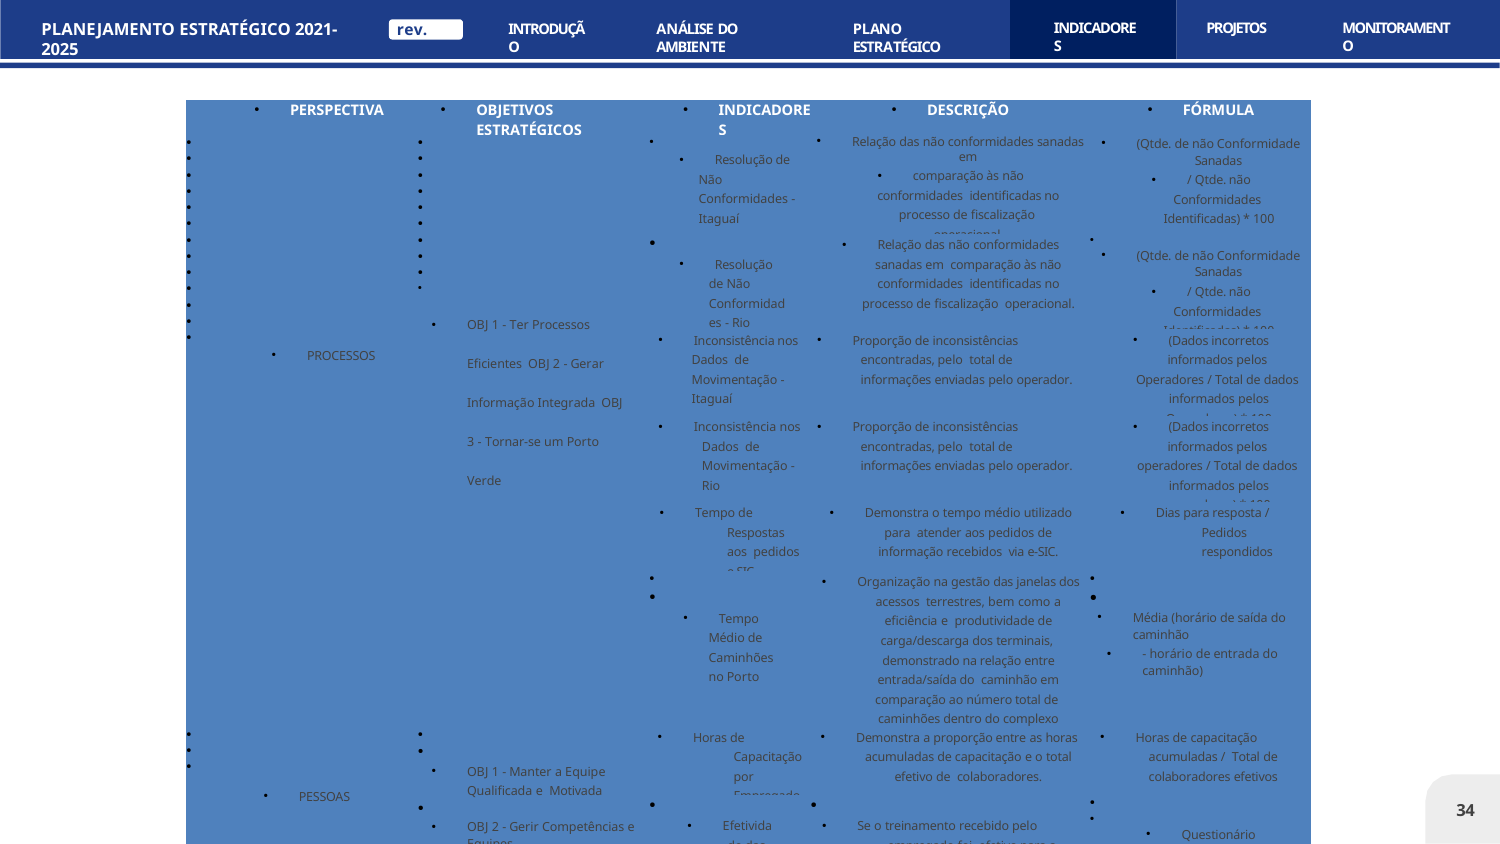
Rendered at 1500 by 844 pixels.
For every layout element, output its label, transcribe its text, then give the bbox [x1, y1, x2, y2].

table_cell Efetividade das Capacitações [649, 795, 811, 844]
text_box [0, 62, 1500, 69]
text_box PLANEJAMENTO ESTRATÉGICO 2021-2025 [39, 16, 374, 41]
table_cell Resolução de Não Conformidades - Rio [649, 234, 811, 329]
table_cell Organização na gestão das janelas dos acessos terrestres, bem como a eﬁciência e produtividade de carga/descarga dos terminais, demonstrado na relação entre entrada/saída do caminhão em comparação ao número total de caminhões dentro do complexo portuário. [811, 571, 1090, 726]
text_box 31 [1450, 799, 1480, 823]
table_cell Relação das não conformidades sanadas em comparação às não conformidades identiﬁcadas no processo de ﬁscalização operacional. [811, 234, 1090, 329]
table_cell OBJ 1 - Manter a Equipe Qualiﬁcada e Motivada OBJ 2 - Gerir Competências e Equipes [418, 726, 649, 844]
table_cell Inconsistência nos Dados de Movimentação - Rio [649, 416, 811, 502]
table_cell Tempo de Respostas aos pedidos e-SIC [649, 502, 811, 571]
text_box PROJETOS [1204, 16, 1272, 39]
table_cell (Dados incorretos informados pelos Operadores / Total de dados informados pelos Operadores) * 100 [1090, 329, 1311, 416]
text_box PLANO ESTRATÉGICO [850, 17, 982, 40]
text_box INTRODUÇÃO [506, 17, 589, 40]
table_cell Horas de Capacitação por Empregado [649, 726, 811, 795]
text_box rev. 2022 [394, 17, 457, 41]
text_box ANÁLISE DO AMBIENTE [654, 17, 796, 40]
table_header DESCRIÇÃO [811, 100, 1090, 135]
table_cell Horas de capacitação acumuladas / Total de colaboradores efetivos [1090, 726, 1311, 795]
table_cell Questionário [1090, 795, 1311, 844]
table_cell (Qtde. de não Conformidade Sanadas / Qtde. não Conformidades Identiﬁcadas) * 100 [1090, 234, 1311, 329]
table_header OBJETIVOS ESTRATÉGICOS [418, 100, 649, 135]
table_header FÓRMULA [1090, 100, 1311, 135]
text_box INDICADORES [1051, 16, 1137, 39]
text_box [0, 0, 1500, 59]
text_box MONITORAMENTO [1340, 16, 1453, 39]
table_cell PESSOAS [186, 726, 418, 844]
table_cell OBJ 1 - Ter Processos Eﬁcientes OBJ 2 - Gerar Informação Integrada OBJ 3 - Tornar-se um Porto Verde [418, 135, 649, 726]
table_cell Dias para resposta / Pedidos respondidos [1090, 502, 1311, 571]
table_header PERSPECTIVA [186, 100, 418, 135]
table_cell Demonstra a proporção entre as horas acumuladas de capacitação e o total efetivo de colaboradores. [811, 726, 1090, 795]
table_cell Relação das não conformidades sanadas em comparação às não conformidades identiﬁcadas no processo de ﬁscalização operacional. [811, 135, 1090, 234]
table_cell Se o treinamento recebido pelo empregado foi efetivo para a melhoria das tarefas. [811, 795, 1090, 844]
table_cell (Qtde. de não Conformidade Sanadas / Qtde. não Conformidades Identiﬁcadas) * 100 [1090, 135, 1311, 234]
table_cell Proporção de inconsistências encontradas, pelo total de informações enviadas pelo operador. [811, 329, 1090, 416]
table_cell Inconsistência nos Dados de Movimentação - Itaguaí [649, 329, 811, 416]
table_header INDICADORES [649, 100, 811, 135]
table_cell Resolução de Não Conformidades - Itaguaí [649, 135, 811, 234]
table_cell Demonstra o tempo médio utilizado para atender aos pedidos de informação recebidos via e-SIC. [811, 502, 1090, 571]
table_cell Tempo Médio de Caminhões no Porto [649, 571, 811, 726]
table_cell PROCESSOS [186, 135, 418, 726]
table_cell Proporção de inconsistências encontradas, pelo total de informações enviadas pelo operador. [811, 416, 1090, 502]
table_cell Média (horário de saída do caminhão - horário de entrada do caminhão) [1090, 571, 1311, 726]
text_box [1425, 774, 1500, 844]
table_cell (Dados incorretos informados pelos operadores / Total de dados informados pelos operadores) * 100 [1090, 416, 1311, 502]
